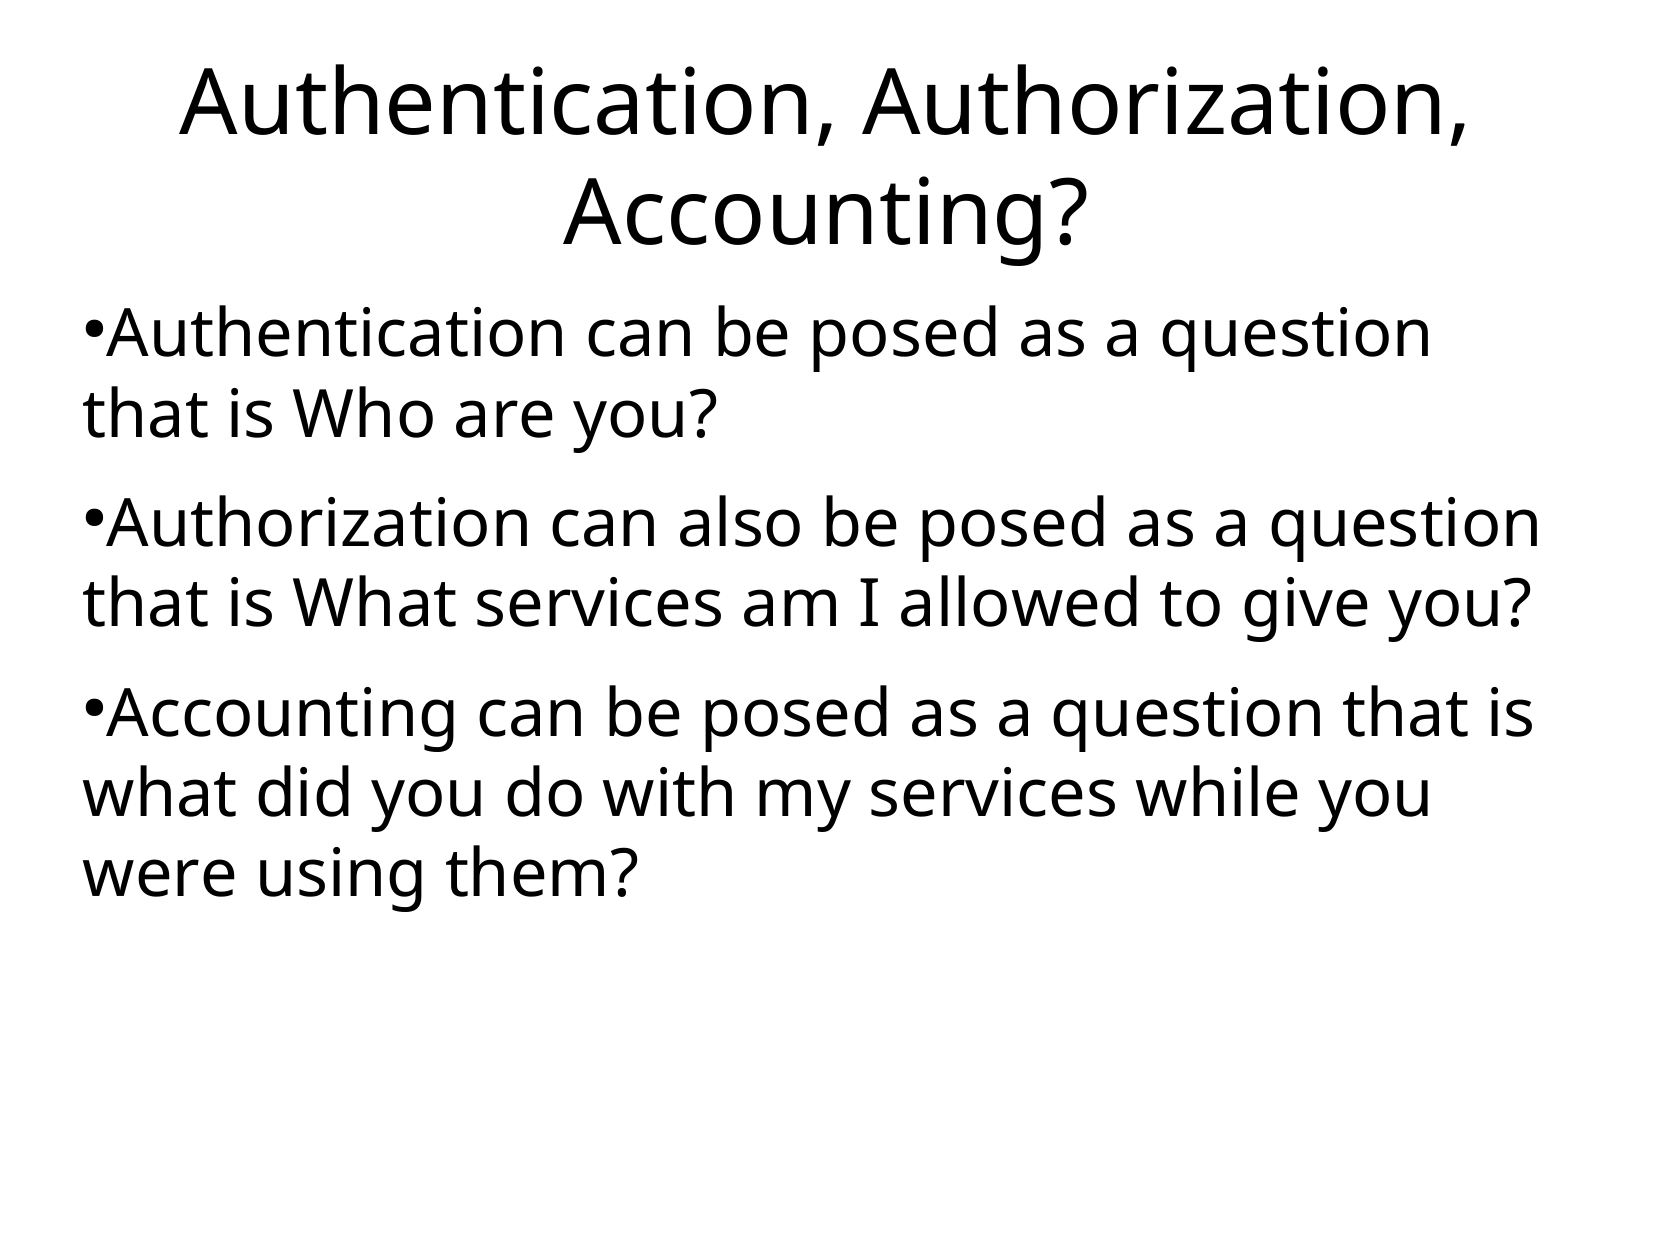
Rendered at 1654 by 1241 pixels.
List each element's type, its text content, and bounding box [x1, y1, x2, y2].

list Authentication can be posed as a question that is Who are you? Authorization can also be posed as a question that is What services am I allowed to give you? Accounting can be posed as a question that is what did you do with my services while you were using them? [82, 290, 1571, 1094]
title Authentication, Authorization, Accounting? [82, 41, 1571, 265]
